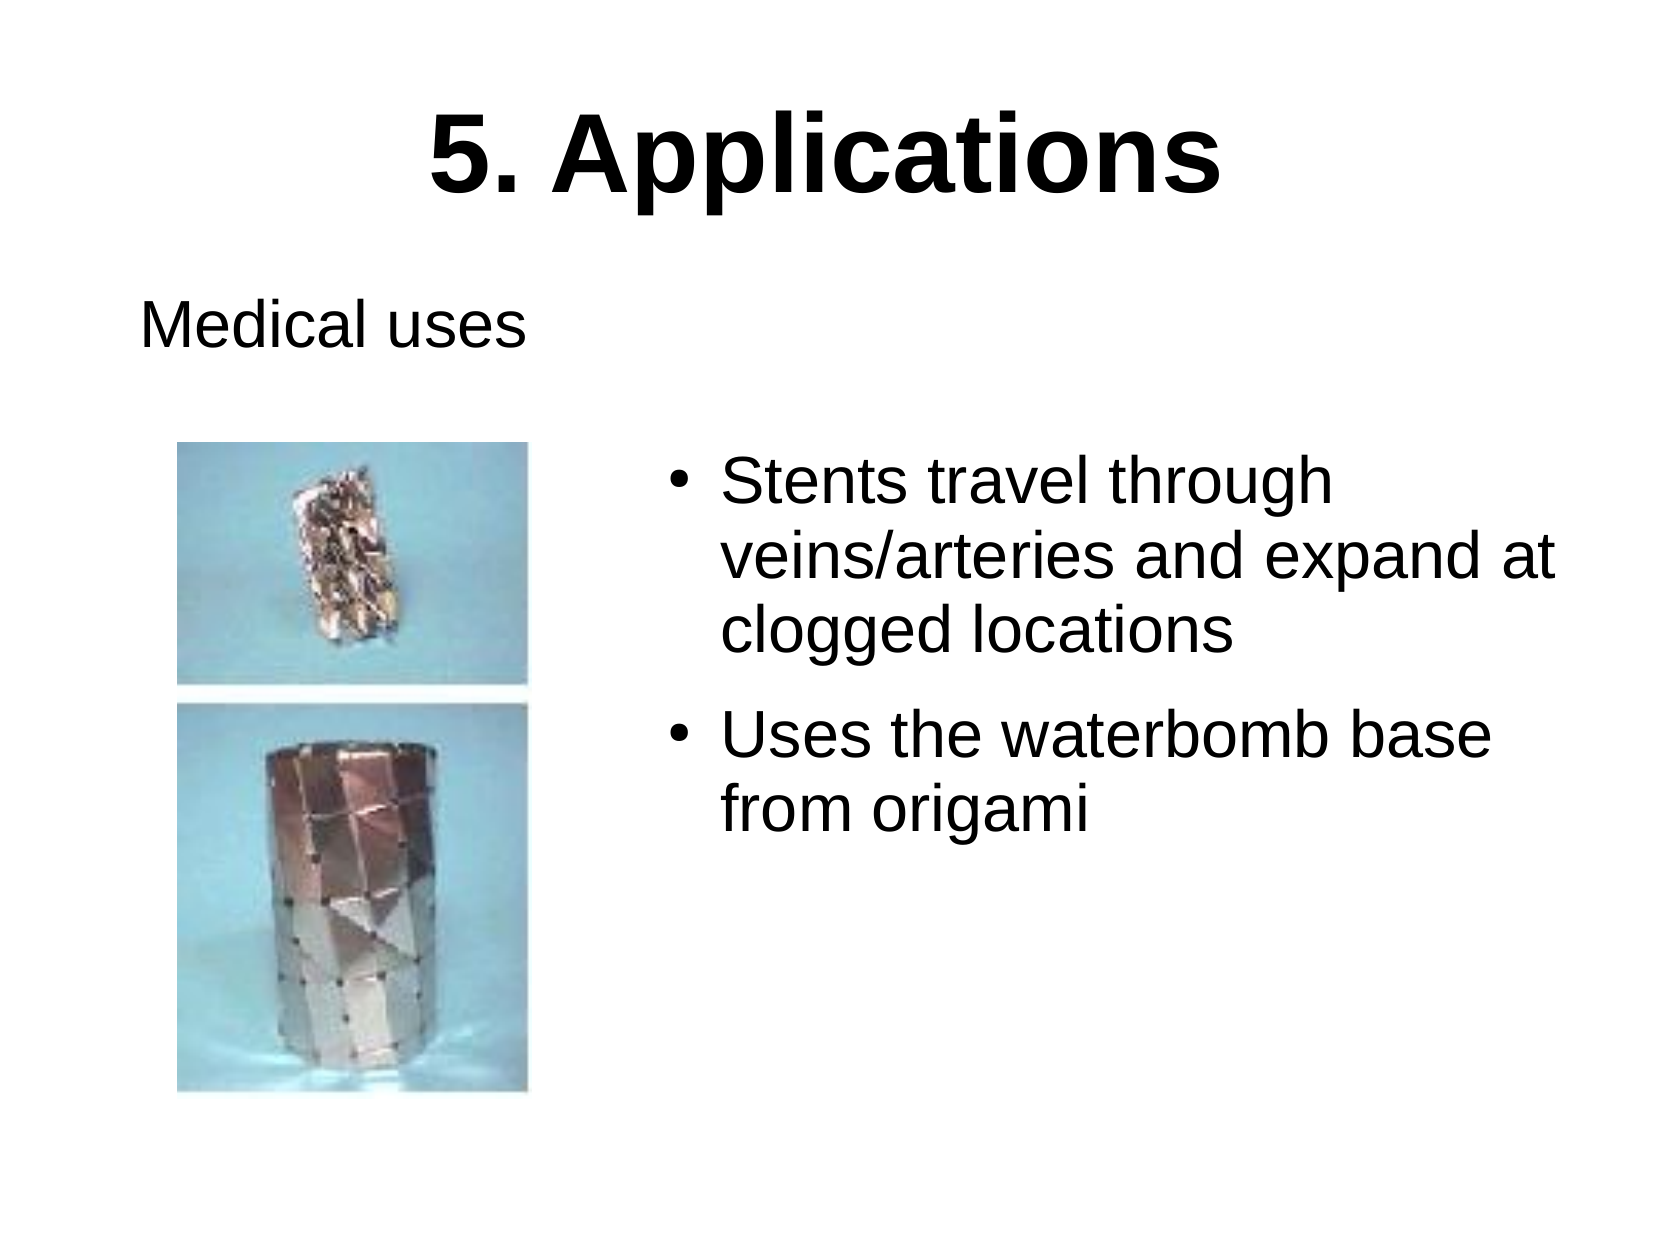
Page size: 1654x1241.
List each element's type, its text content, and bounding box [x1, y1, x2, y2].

text_box Medical uses [76, 265, 591, 384]
title 5. Applications [82, 49, 1571, 257]
picture [177, 442, 532, 1100]
list Stents travel through veins/arteries and expand at clogged locations Uses the waterbomb base from origami [649, 442, 1571, 1093]
